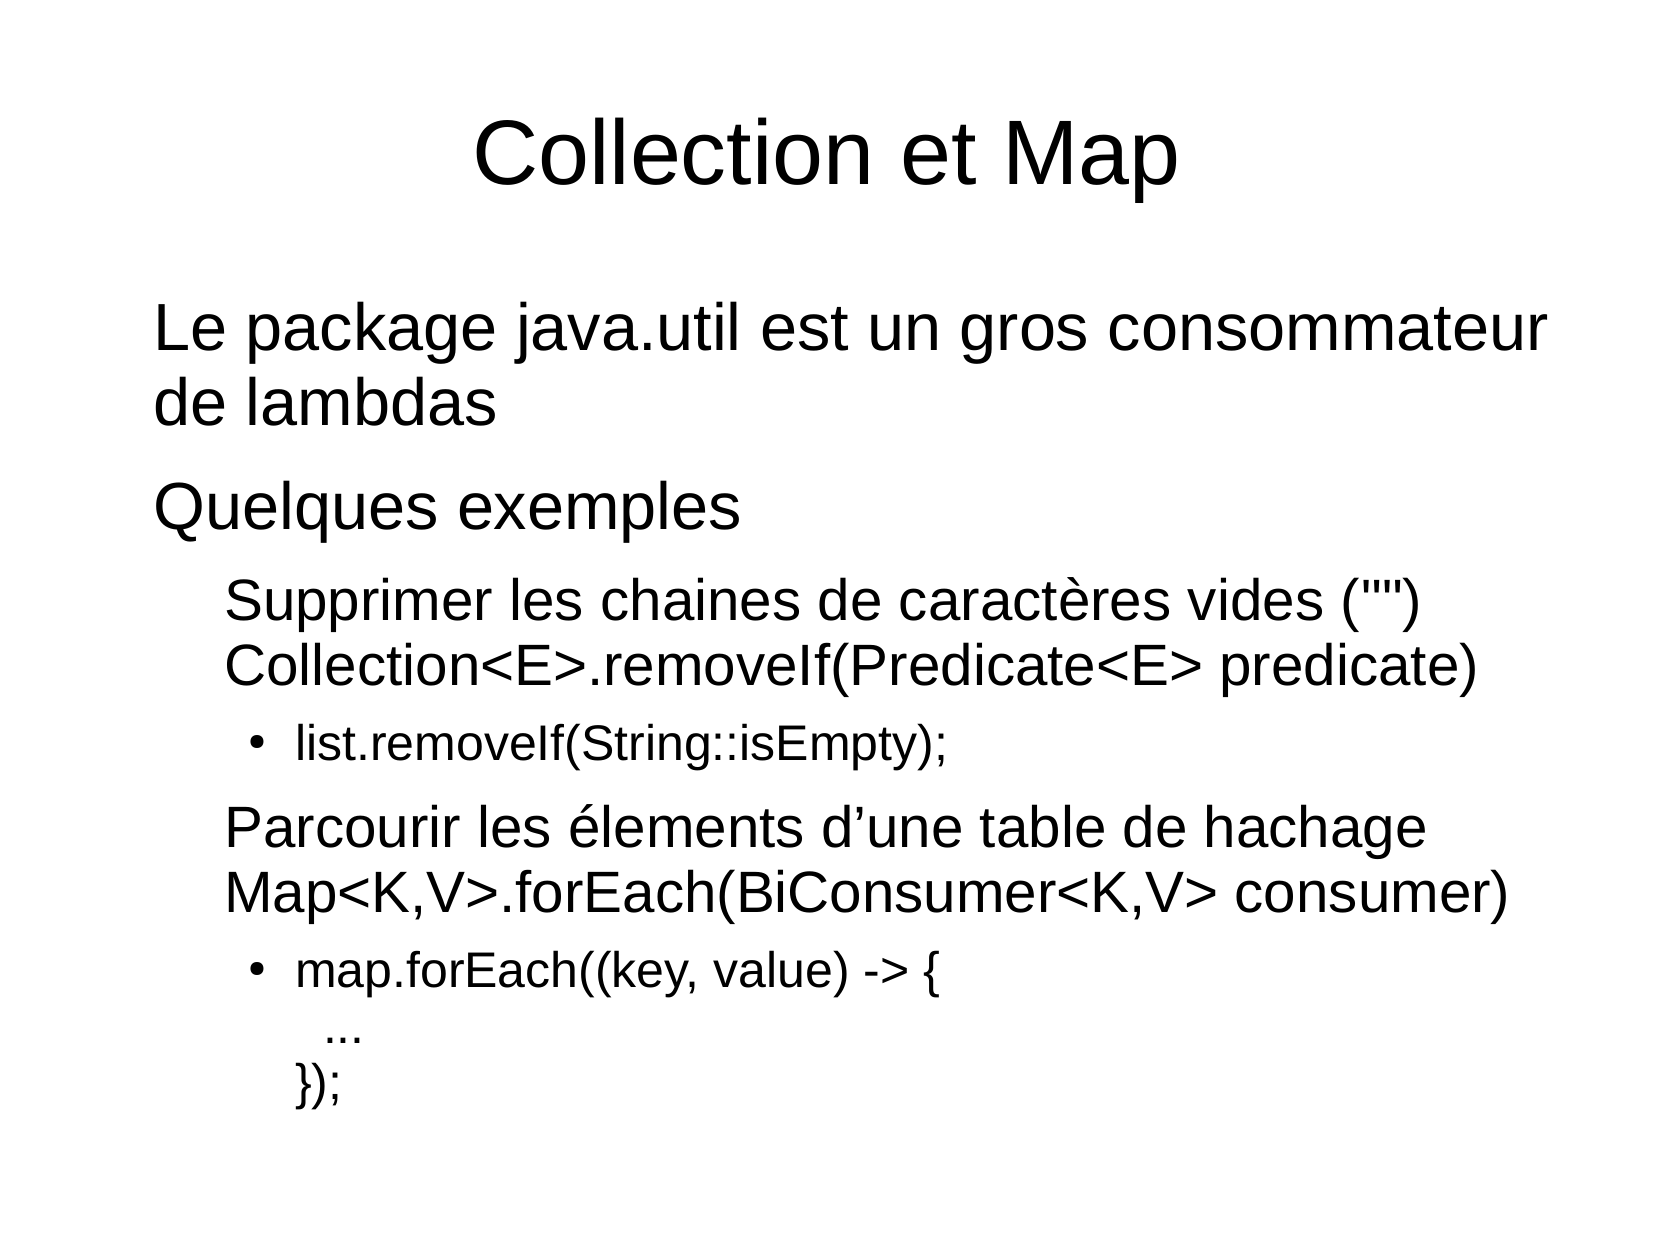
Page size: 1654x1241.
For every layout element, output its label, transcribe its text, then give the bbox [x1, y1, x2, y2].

title Collection et Map [82, 49, 1571, 257]
list Le package java.util est un gros consommateur de lambdas Quelques exemples Supprimer les chaines de caractères vides ("") Collection<E>.removeIf(Predicate<E> predicate) list.removeIf(String::isEmpty); Parcourir les élements d’une table de hachage Map<K,V>.forEach(BiConsumer<K,V> consumer) map.forEach((key, value) -> { ... }); [82, 290, 1571, 1141]
